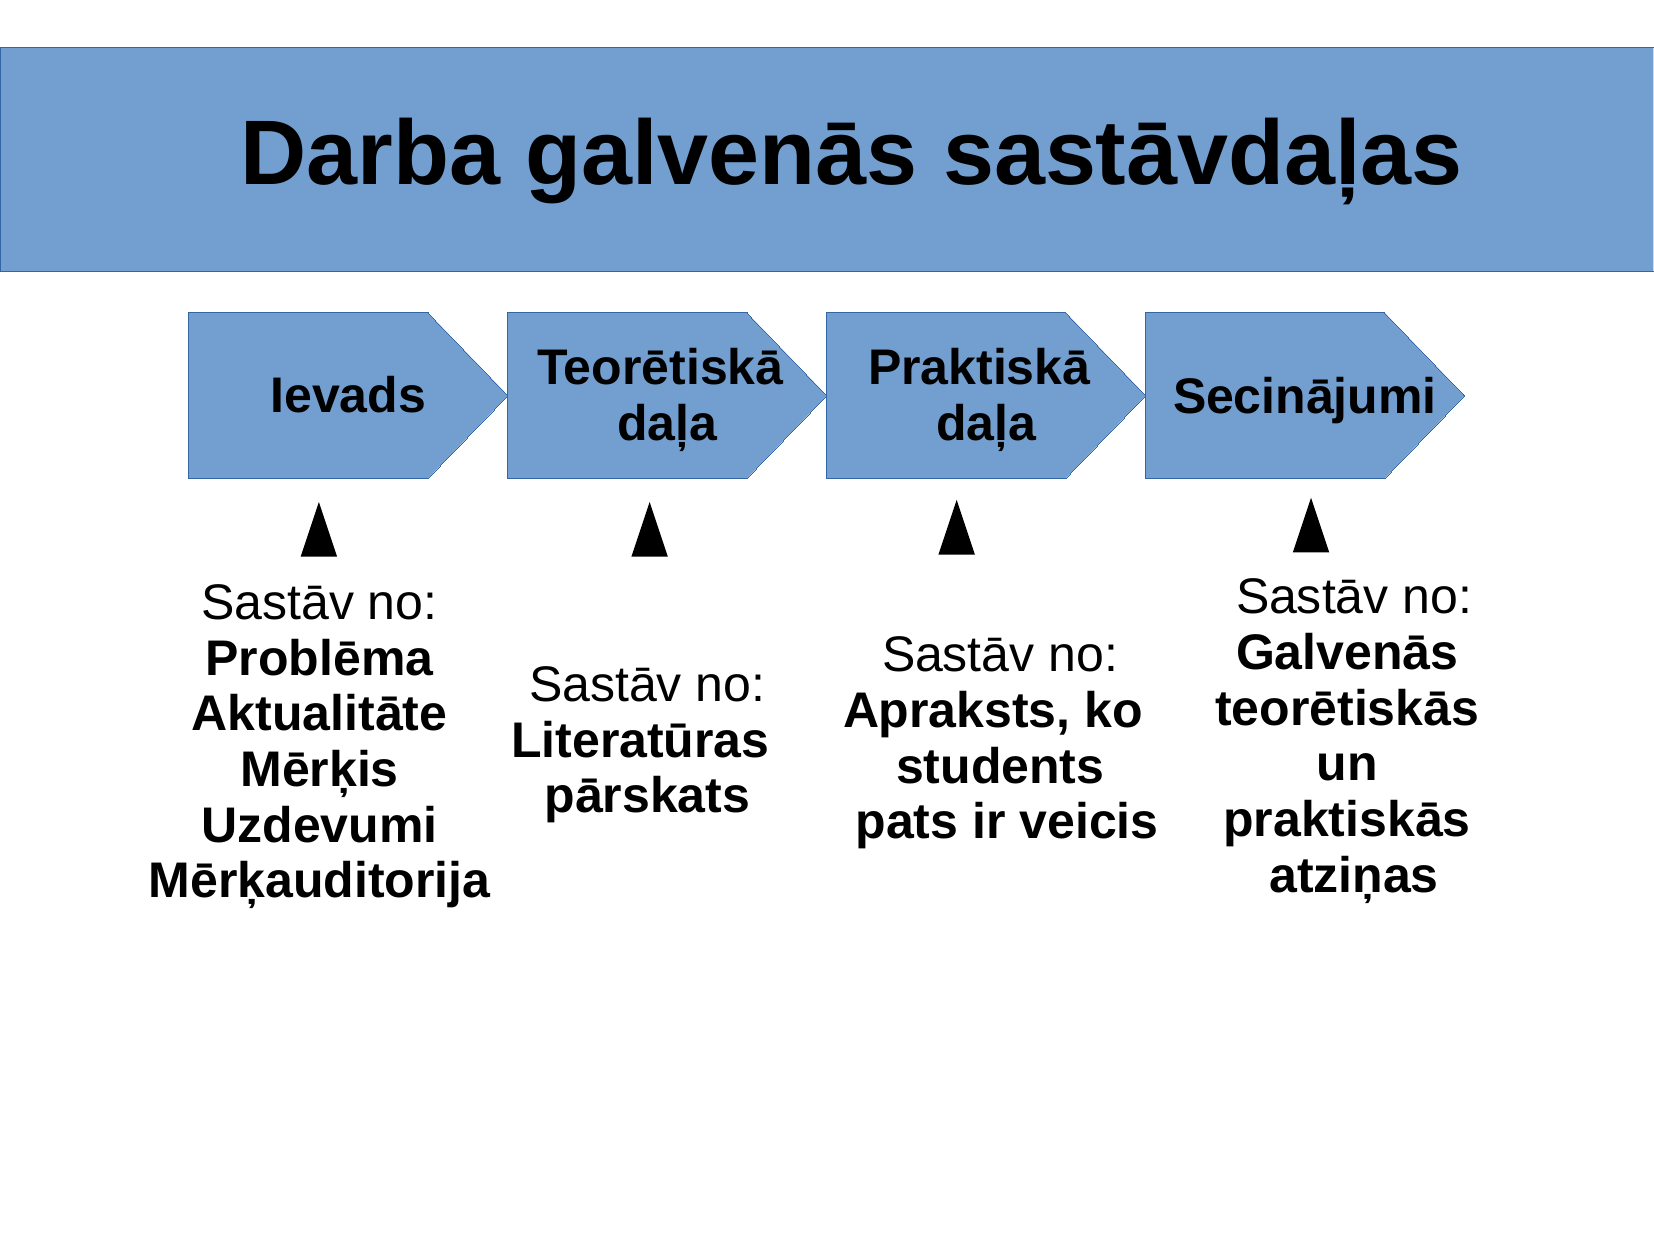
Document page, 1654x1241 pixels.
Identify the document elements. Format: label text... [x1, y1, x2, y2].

text_box [0, 47, 1654, 272]
title Darba galvenās sastāvdaļas [82, 49, 1571, 257]
text_box Sastāv no: Apraksts, ko students pats ir veicis [826, 619, 1174, 869]
text_box Sastāv no: Galvenās teorētiskās un praktiskās atziņas [1200, 561, 1508, 914]
text_box Secinājumi [1145, 312, 1465, 479]
text_box Ievads [188, 312, 507, 479]
text_box Sastāv no: Problēma Aktualitāte Mērķis Uzdevumi Mērķauditorija [133, 566, 506, 922]
text_box Sastāv no: Literatūras pārskats [496, 648, 799, 898]
text_box Praktiskā daļa [826, 312, 1145, 479]
text_box Teorētiskā daļa [507, 312, 826, 479]
